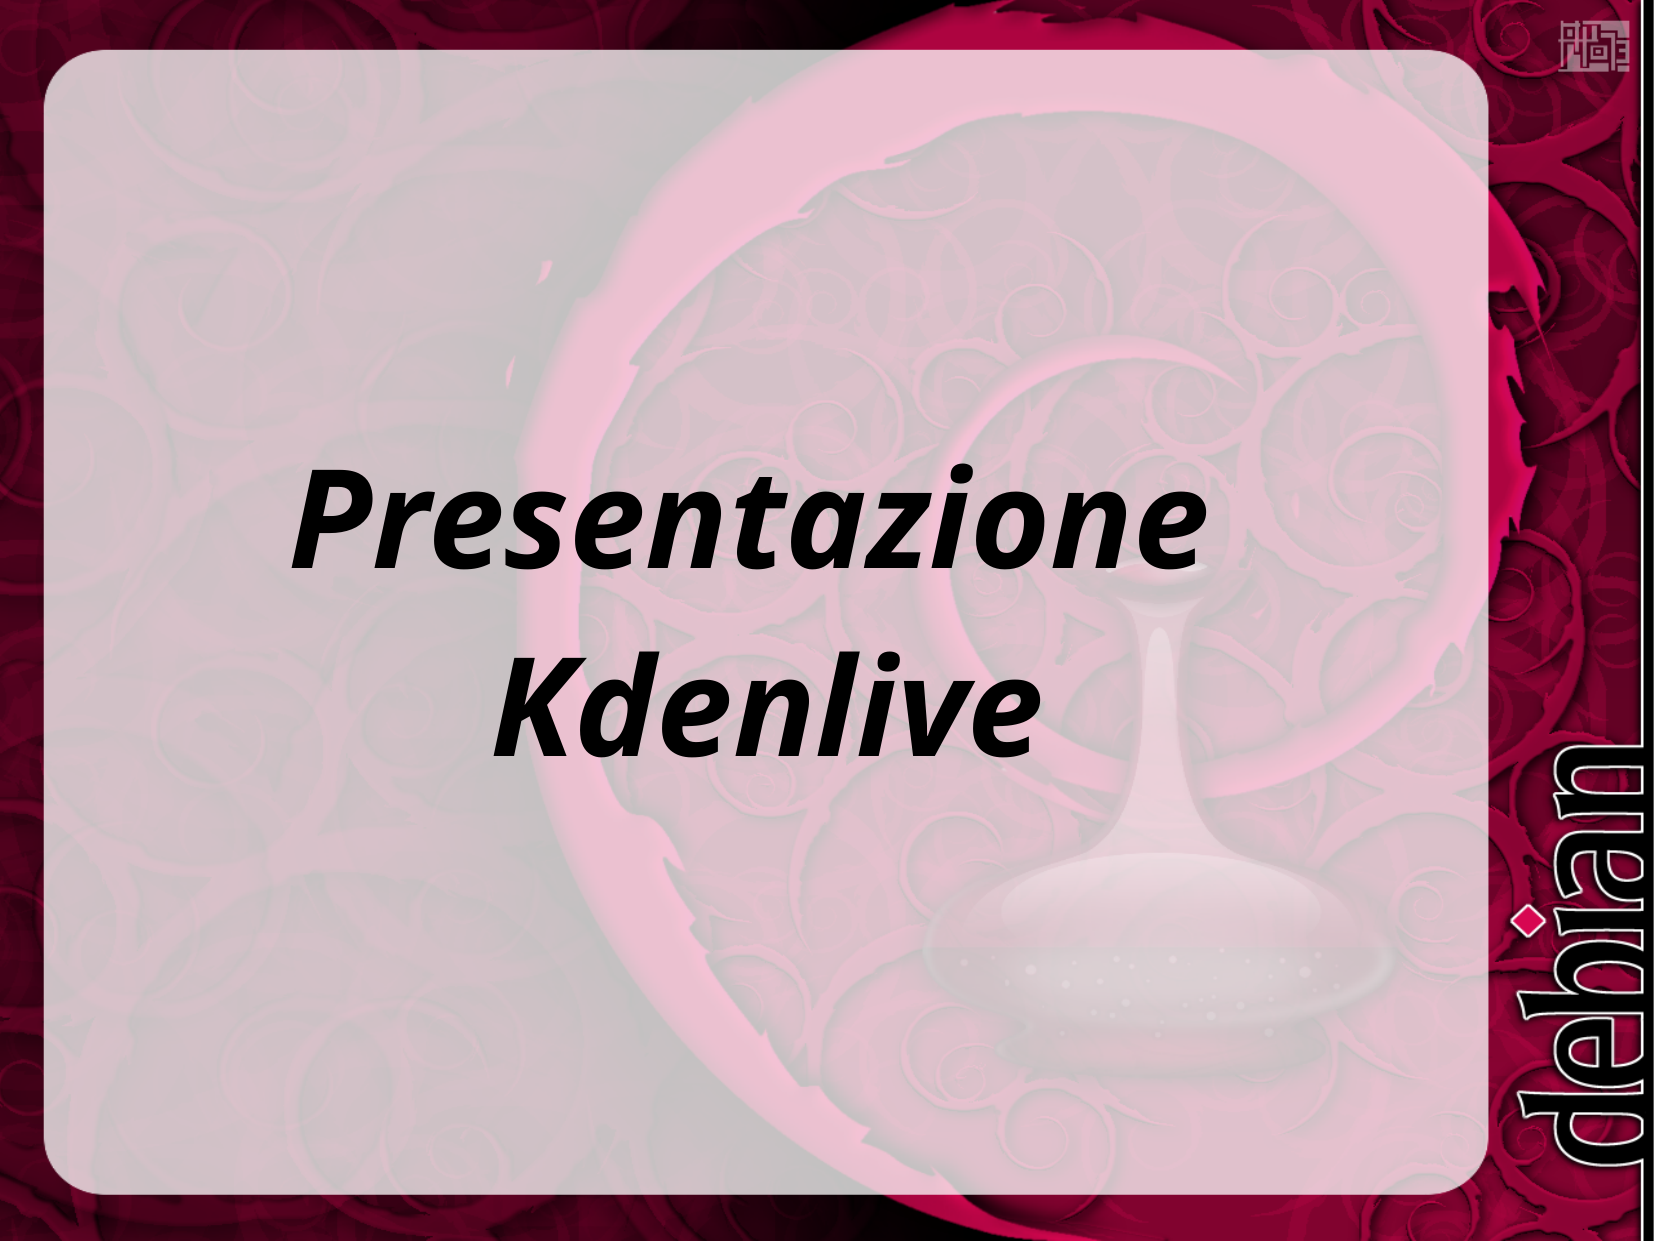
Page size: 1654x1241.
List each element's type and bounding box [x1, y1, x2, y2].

subtitle [59, 290, 1477, 1109]
picture [0, 0, 1654, 1241]
